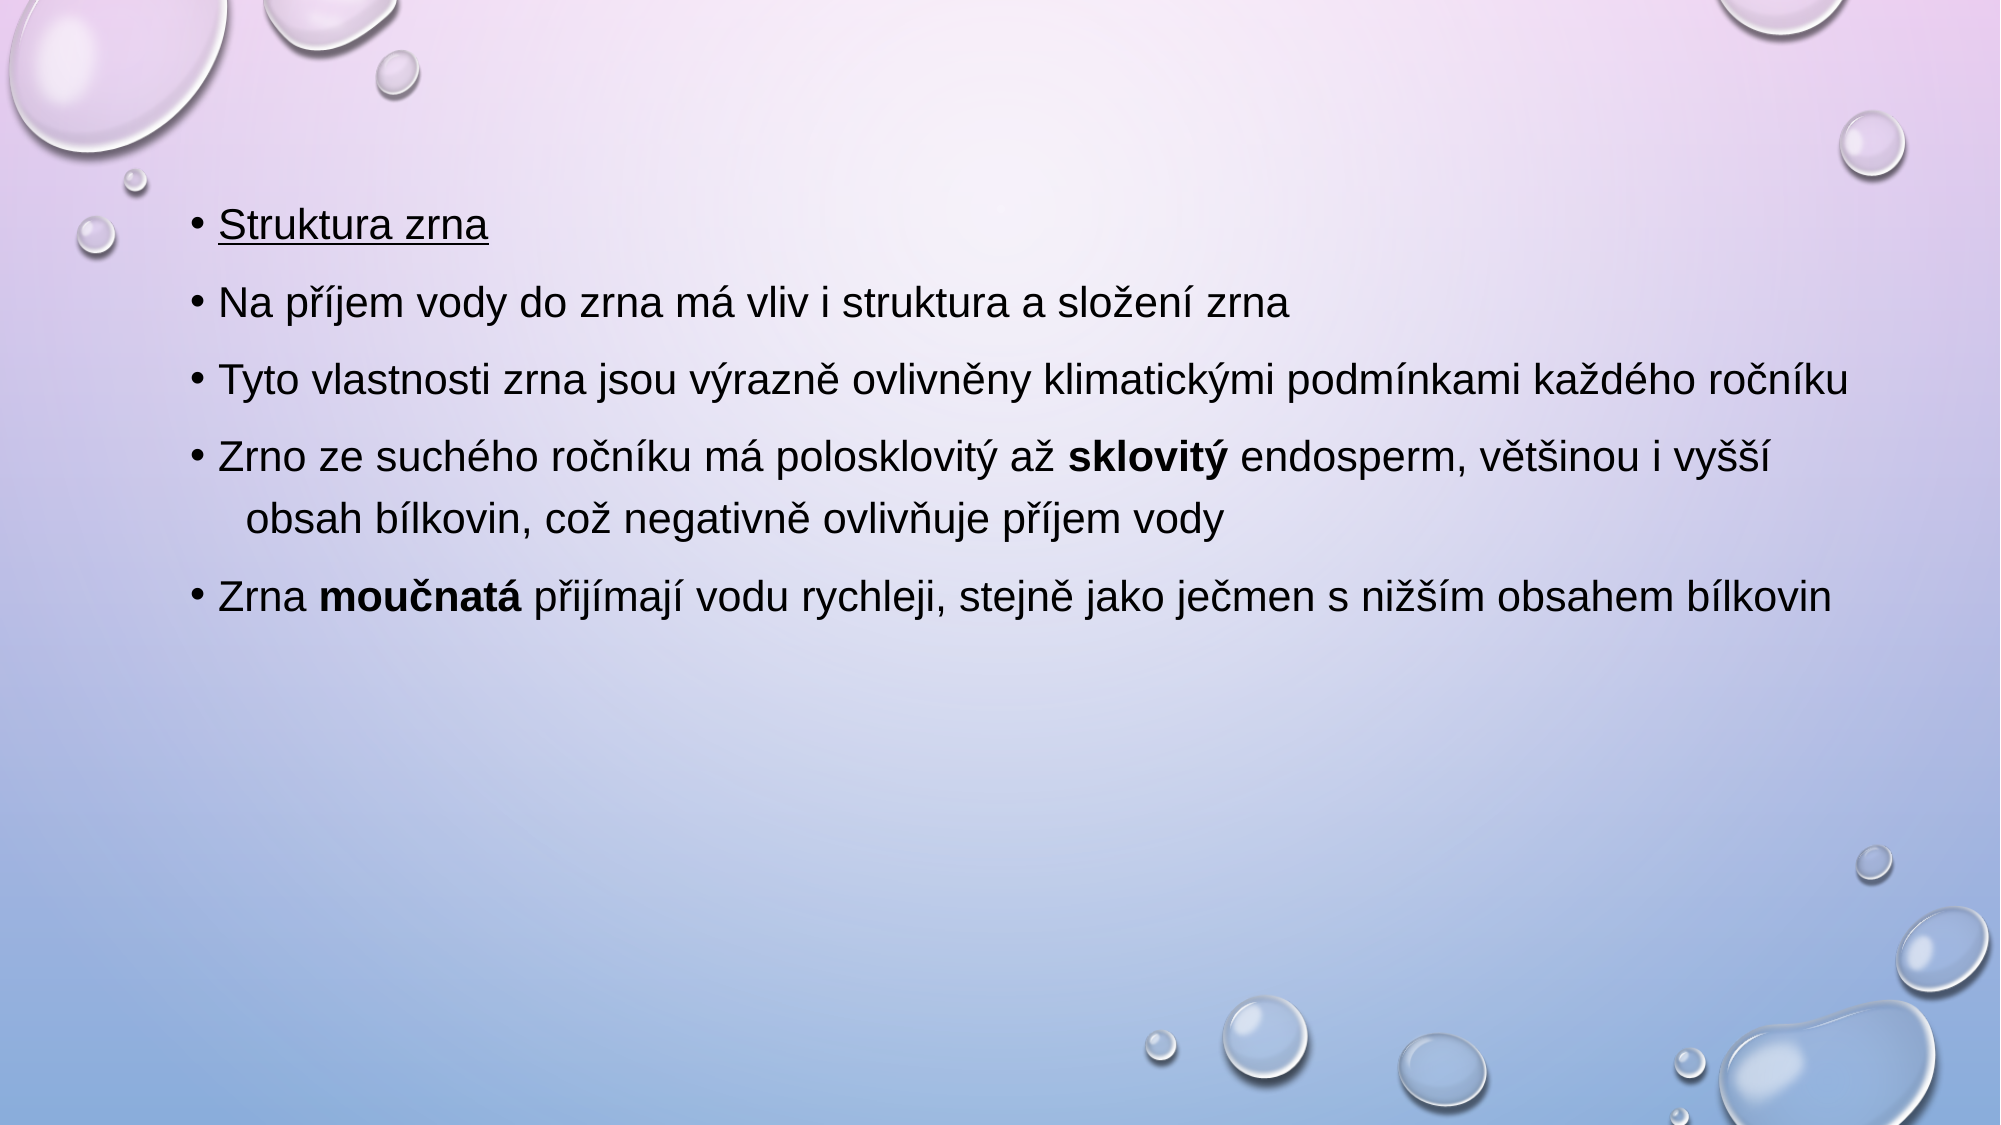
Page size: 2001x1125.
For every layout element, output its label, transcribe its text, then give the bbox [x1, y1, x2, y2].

list Struktura zrna Na příjem vody do zrna má vliv i struktura a složení zrna Tyto vlastnosti zrna jsou výrazně ovlivněny klimatickými podmínkami každého ročníku Zrno ze suchého ročníku má polosklovitý až sklovitý endosperm, většinou i vyšší obsah bílkovin, což negativně ovlivňuje příjem vody Zrna moučnatá přijímají vodu rychleji, stejně jako ječmen s nižším obsahem bílkovin [175, 179, 1876, 741]
title [149, 101, 1851, 364]
